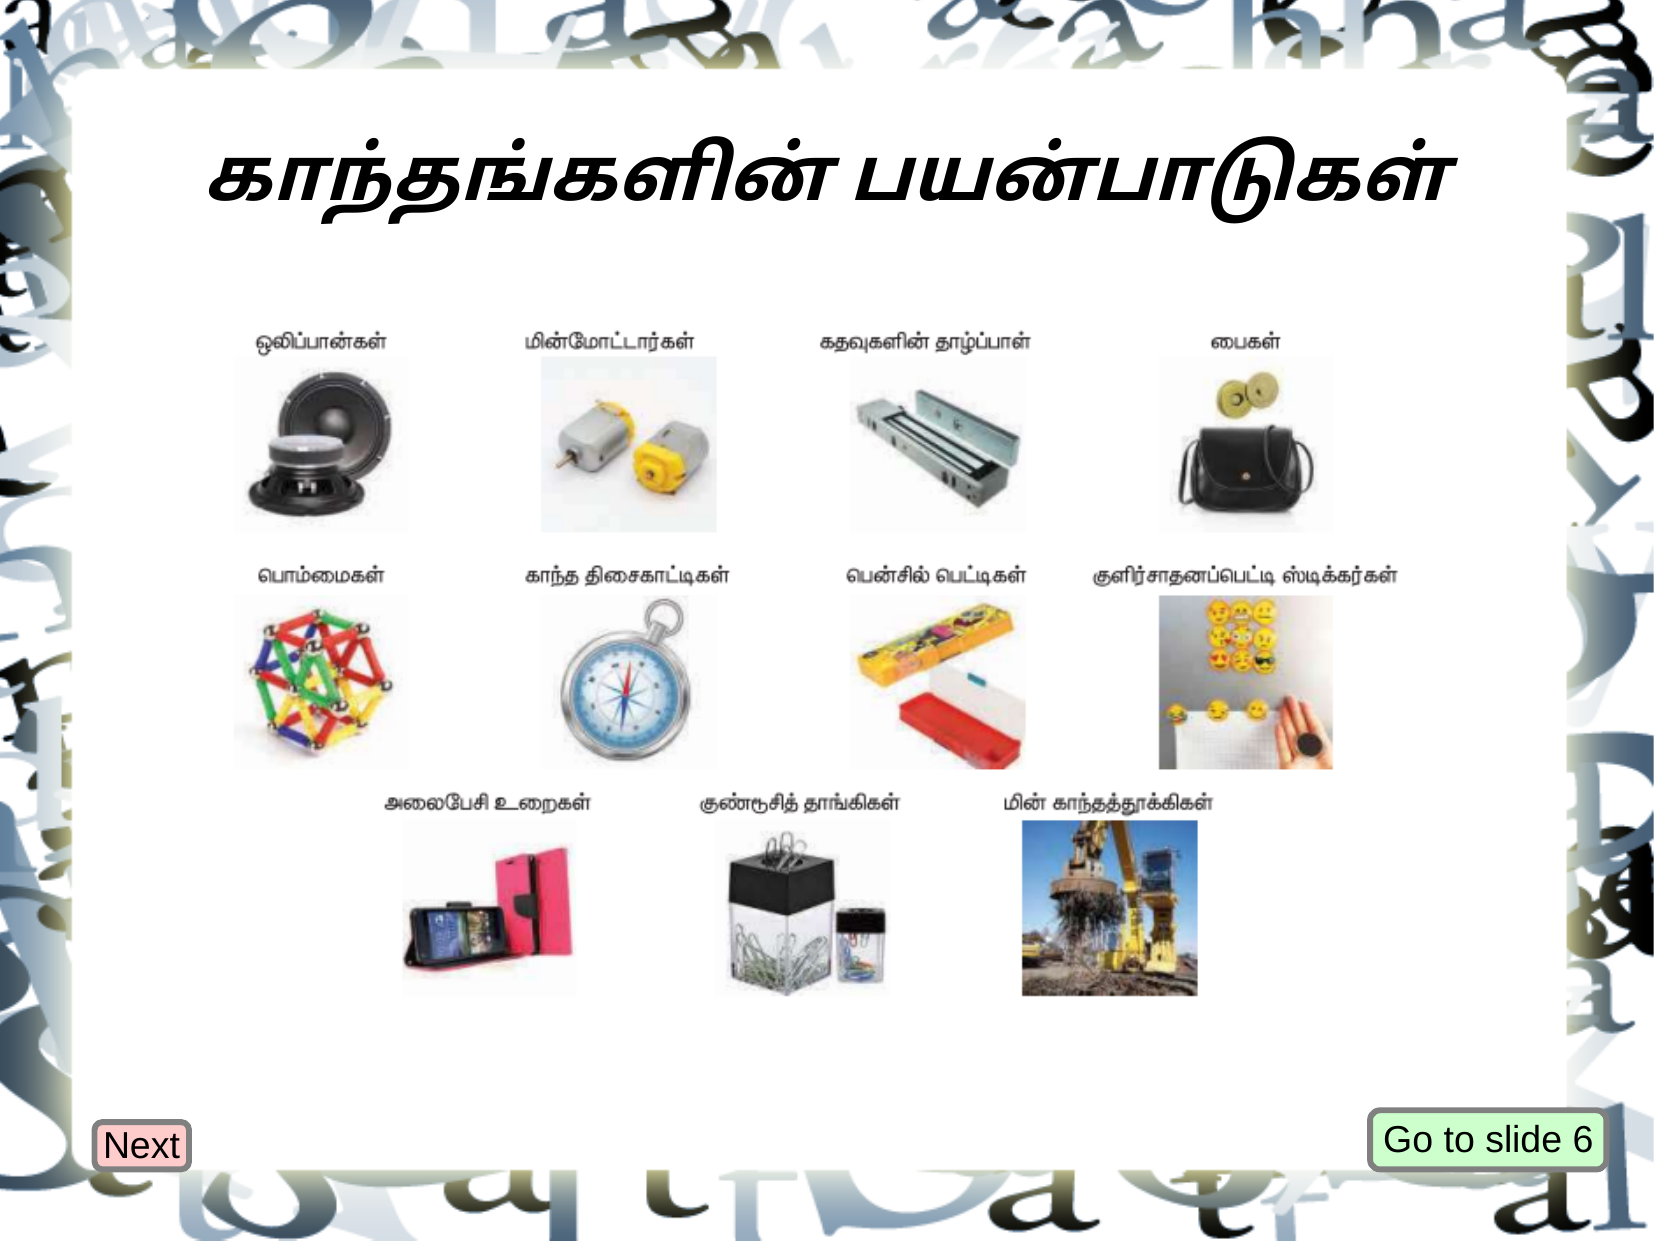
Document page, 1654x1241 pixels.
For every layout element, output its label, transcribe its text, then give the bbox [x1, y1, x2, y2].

title காந்தங்களின் பயன்பாடுகள் [82, 78, 1571, 287]
text_box Next [94, 1122, 190, 1170]
picture [0, 0, 1654, 1241]
text_box Go to slide 6 [1370, 1110, 1607, 1170]
